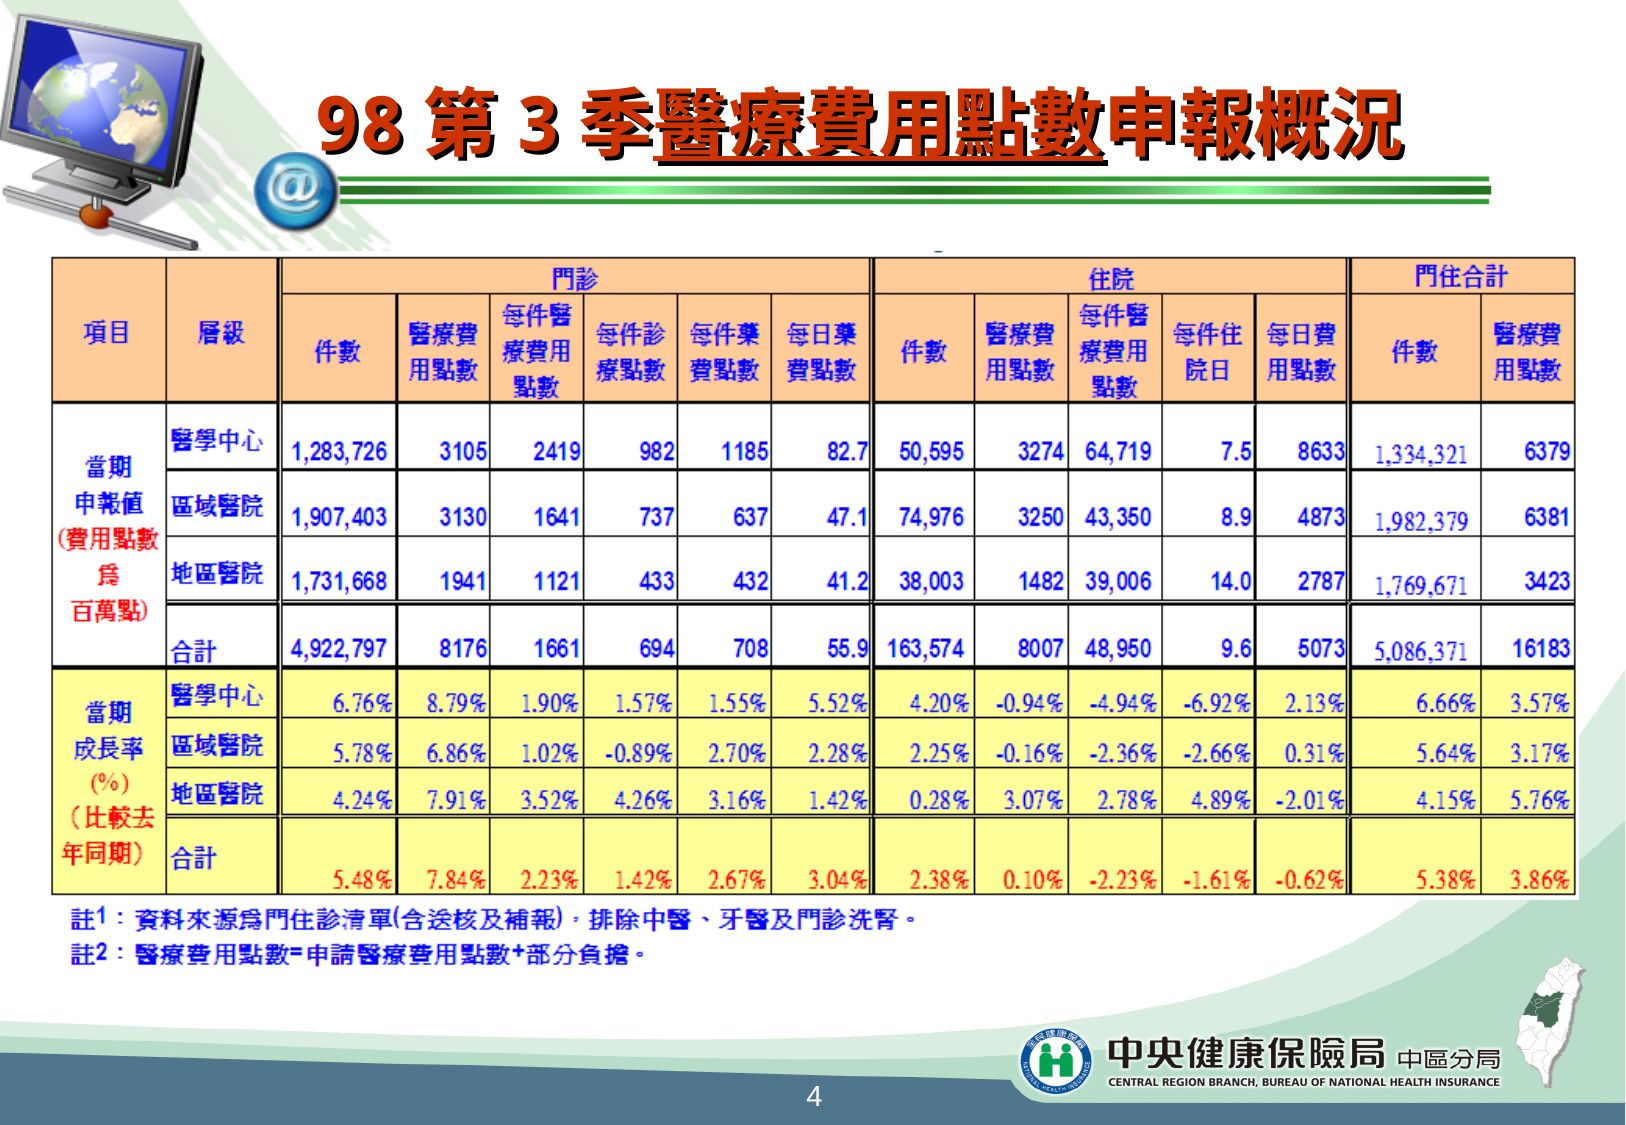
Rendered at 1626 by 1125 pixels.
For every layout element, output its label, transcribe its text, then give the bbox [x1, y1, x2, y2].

title 98第3季醫療費用點數申報概況 [299, 35, 1625, 223]
picture [64, 903, 923, 973]
text_box [624, 1065, 1005, 1125]
picture [50, 251, 1579, 901]
